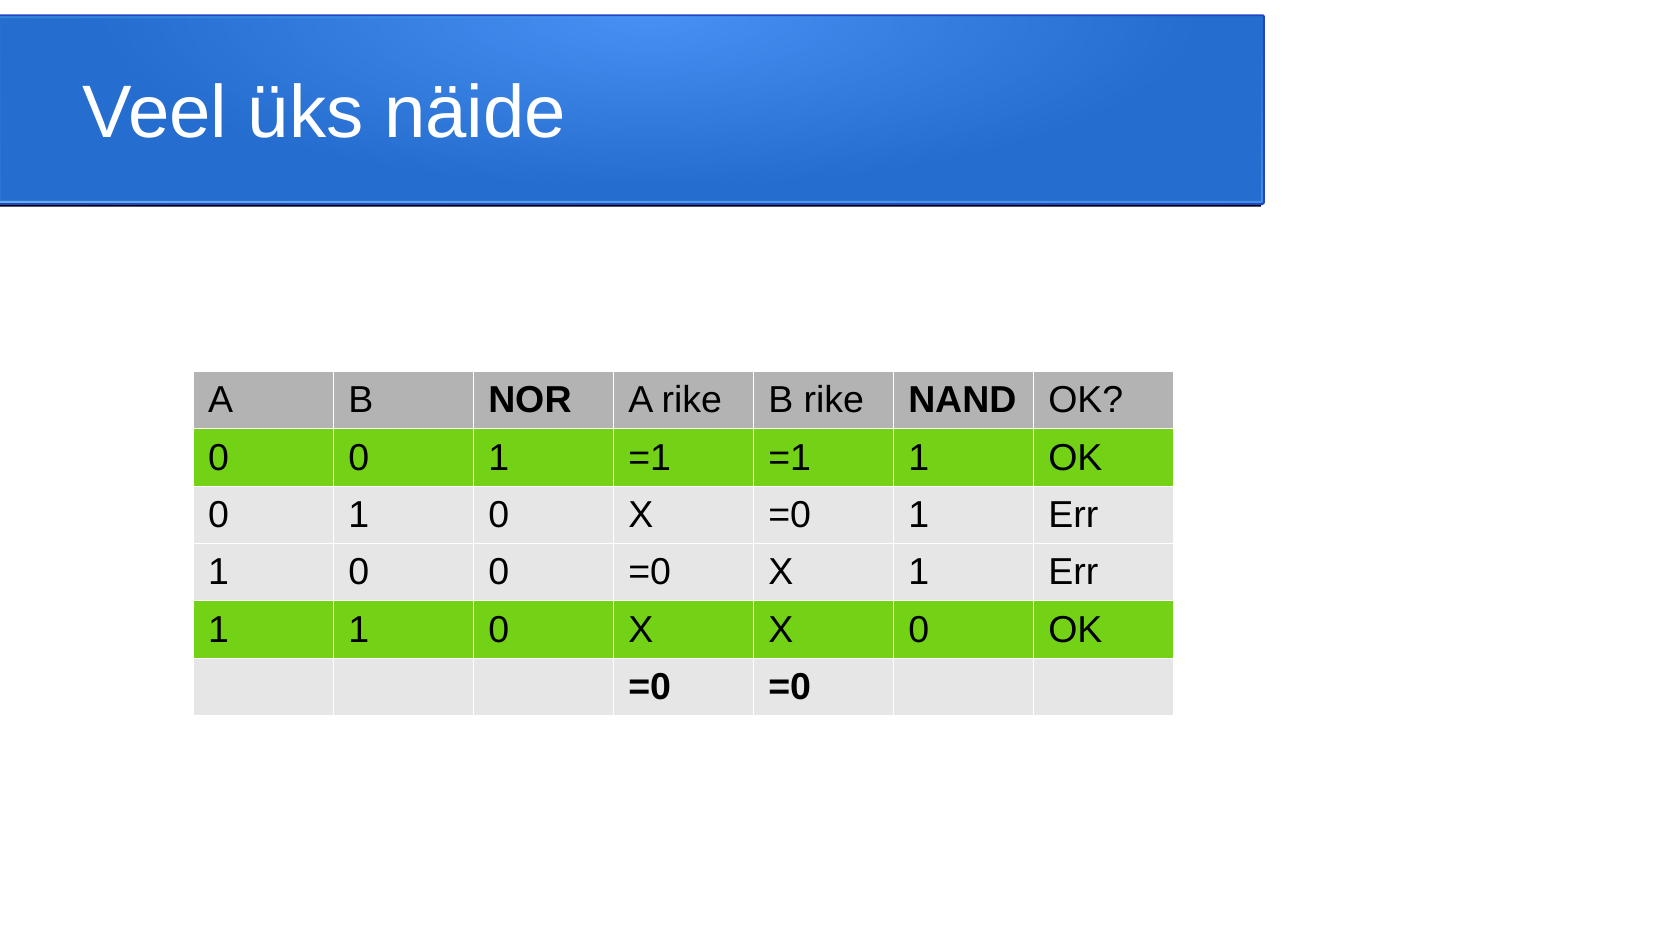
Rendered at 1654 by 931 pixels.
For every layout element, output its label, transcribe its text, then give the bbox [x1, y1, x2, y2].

table_cell 1 [894, 487, 1033, 543]
table_cell 1 [194, 544, 333, 600]
table_cell =1 [614, 429, 753, 486]
table_cell Err [1034, 544, 1173, 600]
table_cell 1 [474, 429, 613, 486]
table_cell OK [1034, 429, 1173, 486]
table_cell 1 [194, 601, 333, 658]
table_cell [194, 659, 333, 715]
table_cell [474, 659, 613, 715]
table_header NOR [474, 372, 613, 428]
table_header B [334, 372, 473, 428]
table_header OK? [1034, 372, 1173, 428]
table_header NAND [894, 372, 1033, 428]
table_cell [894, 659, 1033, 715]
table_cell OK [1034, 601, 1173, 658]
table_cell 0 [474, 601, 613, 658]
table_cell =0 [754, 659, 893, 715]
table_cell =0 [614, 659, 753, 715]
table_cell X [754, 601, 893, 658]
table_cell =0 [614, 544, 753, 600]
table_cell 1 [894, 429, 1033, 486]
table_header B rike [754, 372, 893, 428]
table_cell =1 [754, 429, 893, 486]
table_cell [334, 659, 473, 715]
table_cell 0 [194, 429, 333, 486]
table_cell =0 [754, 487, 893, 543]
table_cell Err [1034, 487, 1173, 543]
table_cell 1 [334, 601, 473, 658]
table_cell 0 [474, 487, 613, 543]
table_cell 0 [474, 544, 613, 600]
table_cell X [754, 544, 893, 600]
table_cell 0 [894, 601, 1033, 658]
table_cell X [614, 487, 753, 543]
table_cell 1 [894, 544, 1033, 600]
table_cell X [614, 601, 753, 658]
table_cell 0 [334, 429, 473, 486]
table_header A rike [614, 372, 753, 428]
table_cell 0 [334, 544, 473, 600]
table_cell 1 [334, 487, 473, 543]
table_header A [194, 372, 333, 428]
title Veel üks näide [82, 35, 1235, 189]
table_cell [1034, 659, 1173, 715]
table_cell 0 [194, 487, 333, 543]
